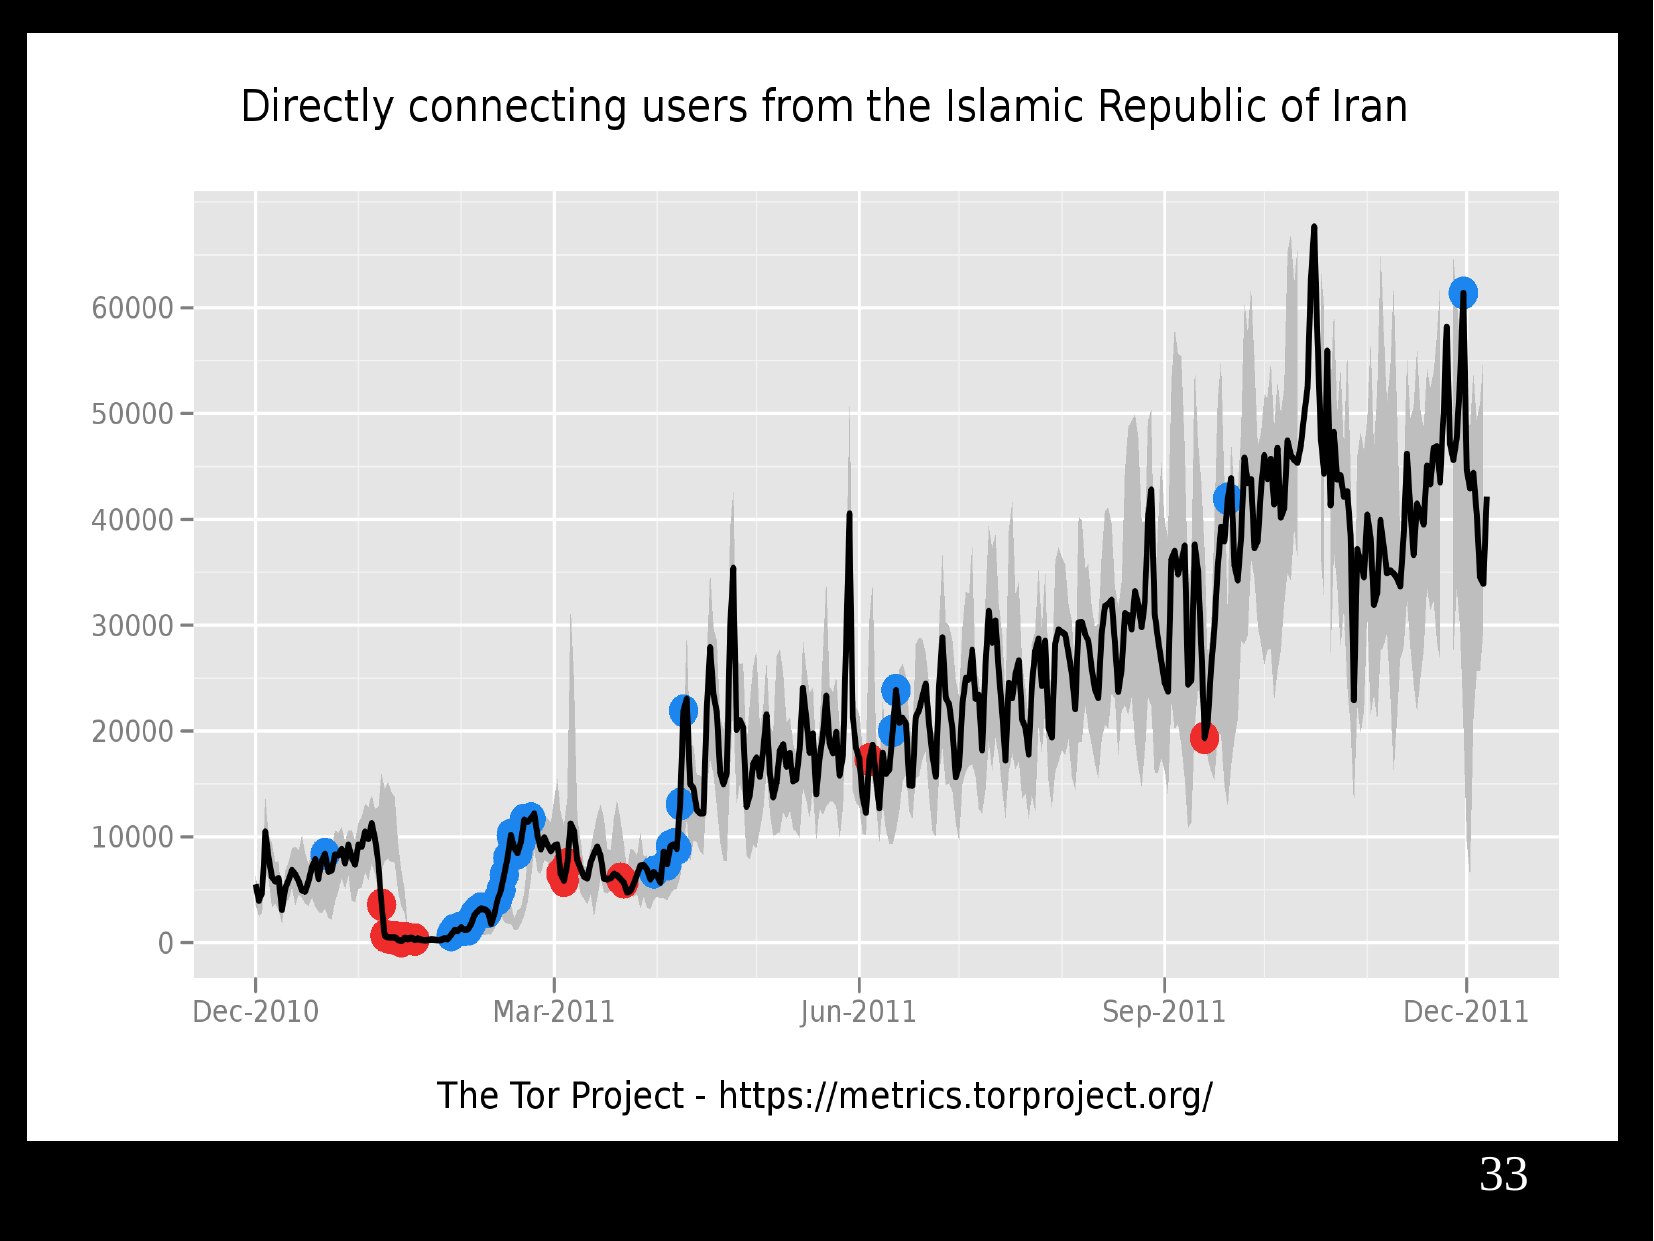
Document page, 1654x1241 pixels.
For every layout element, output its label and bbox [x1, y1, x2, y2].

picture [27, 33, 1618, 1141]
